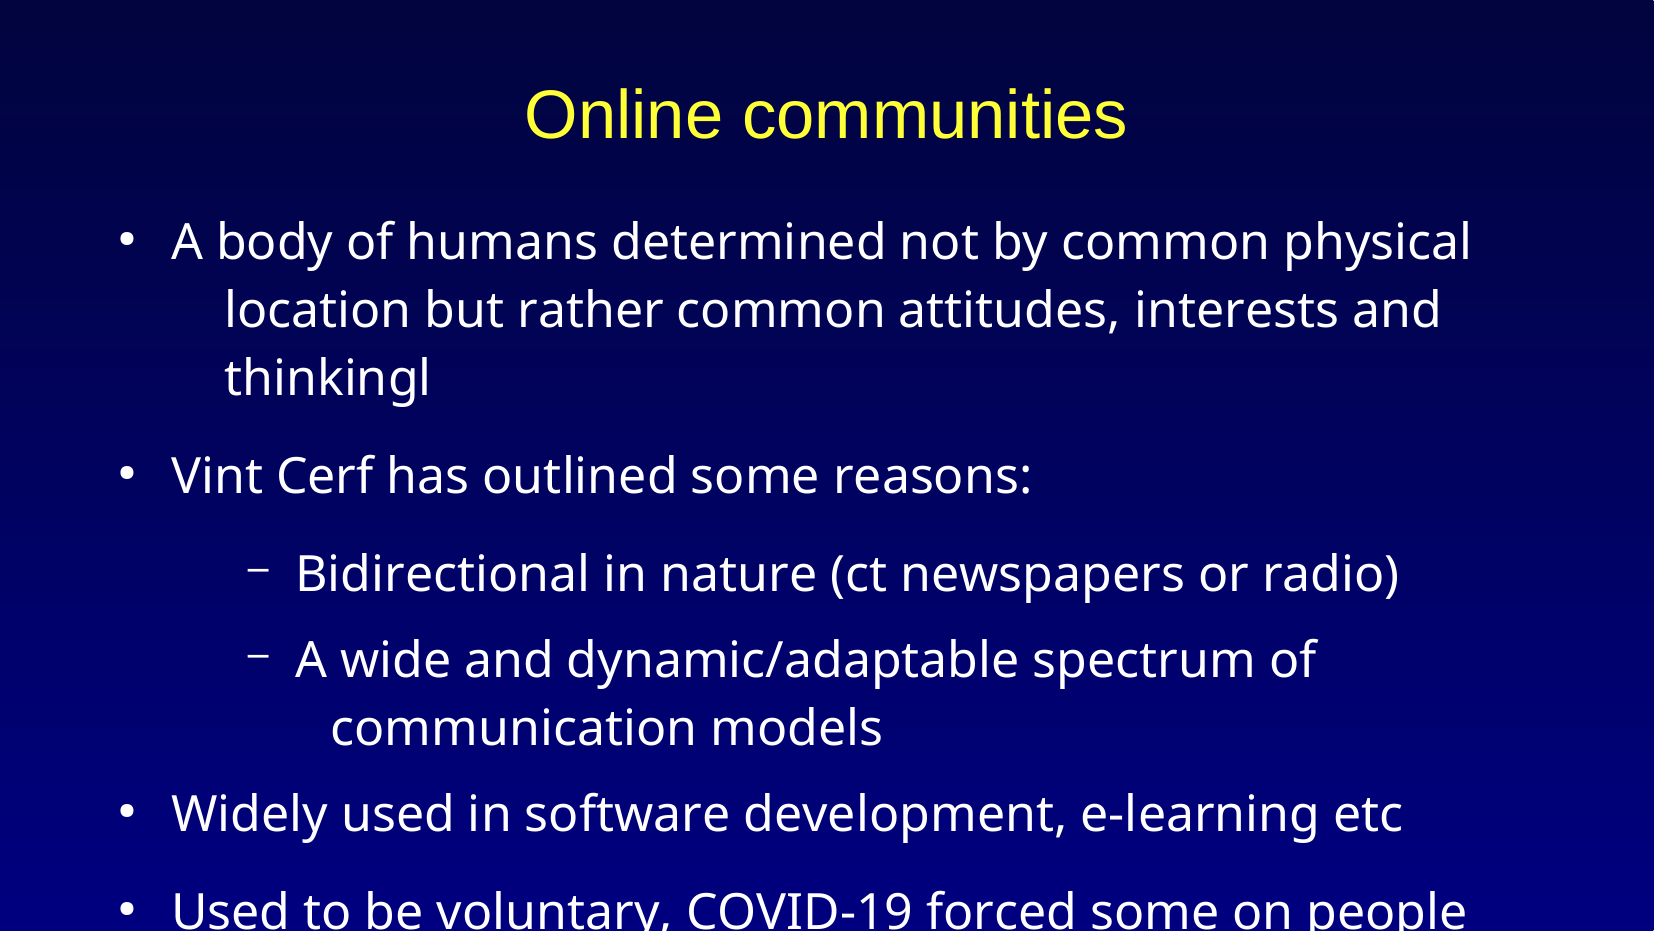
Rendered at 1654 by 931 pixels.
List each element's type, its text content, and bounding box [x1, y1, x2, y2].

title Online communities [82, 37, 1571, 193]
list A body of humans determined not by common physical location but rather common attitudes, interests and thinkingl Vint Cerf has outlined some reasons: Bidirectional in nature (ct newspapers or radio) A wide and dynamic/adaptable spectrum of communication models Widely used in software development, e-learning etc Used to be voluntary, COVID-19 forced some on people [82, 205, 1571, 924]
